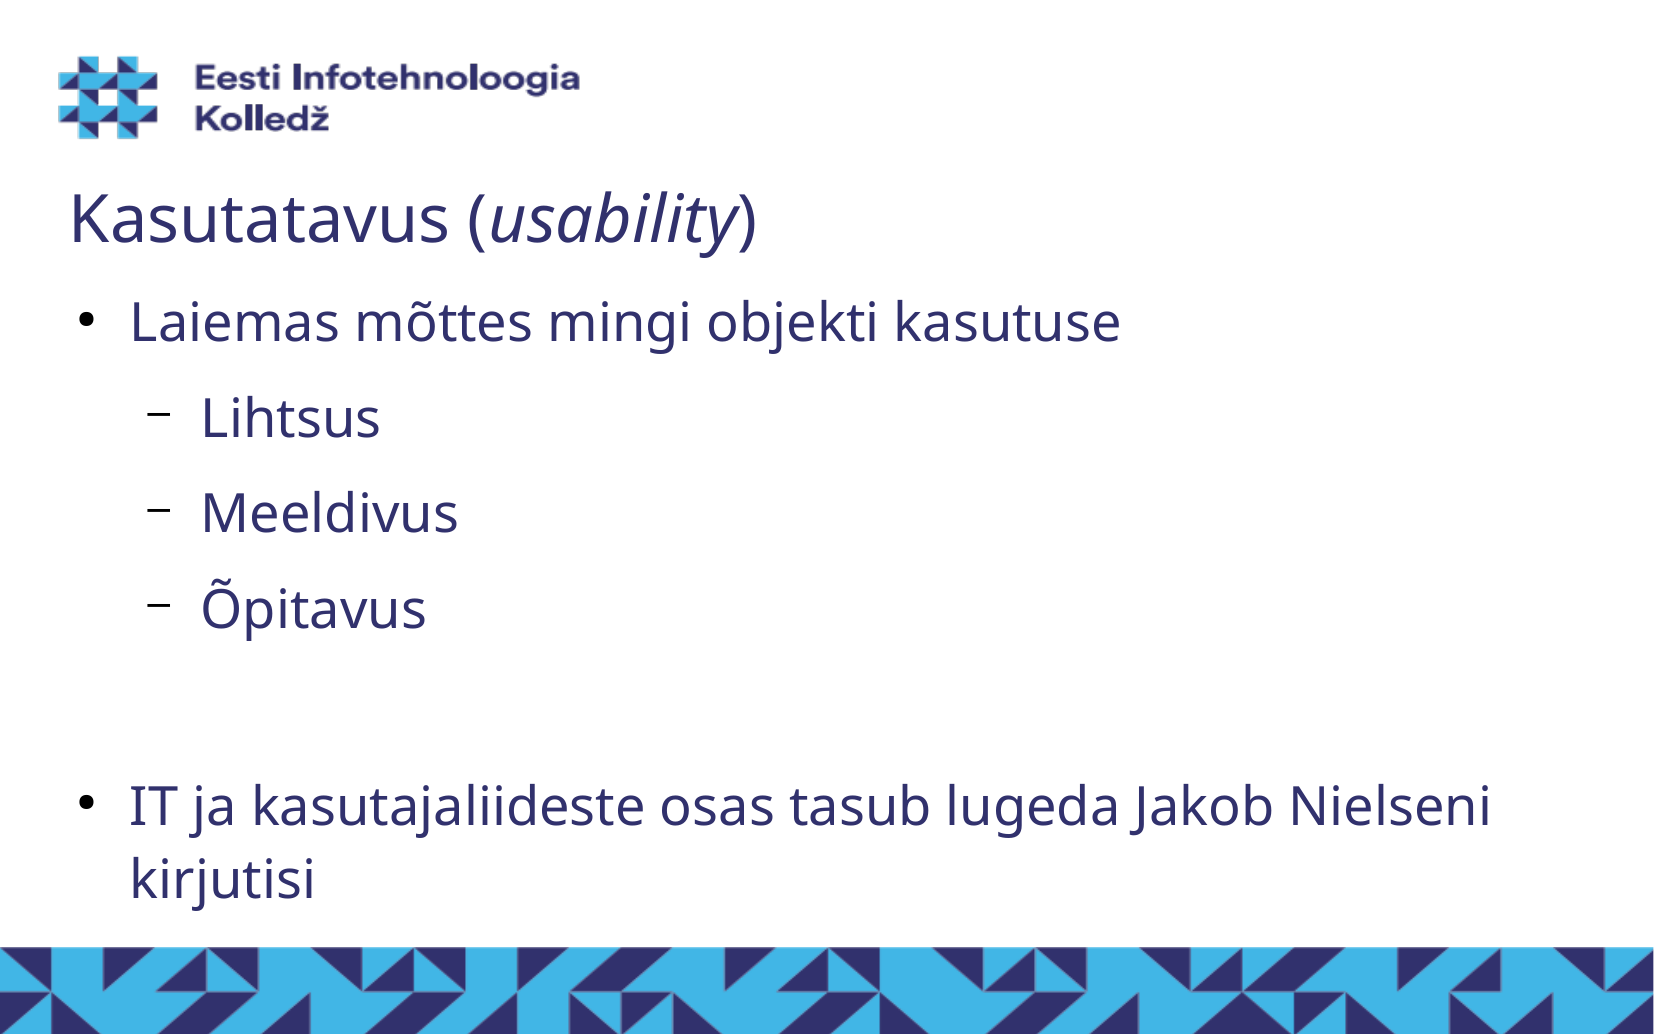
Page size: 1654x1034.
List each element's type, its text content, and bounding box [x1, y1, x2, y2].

title Kasutatavus (usability) [68, 147, 1536, 283]
list Laiemas mõttes mingi objekti kasutuse Lihtsus Meeldivus Õpitavus IT ja kasutajaliideste osas tasub lugeda Jakob Nielseni kirjutisi [59, 283, 1595, 936]
